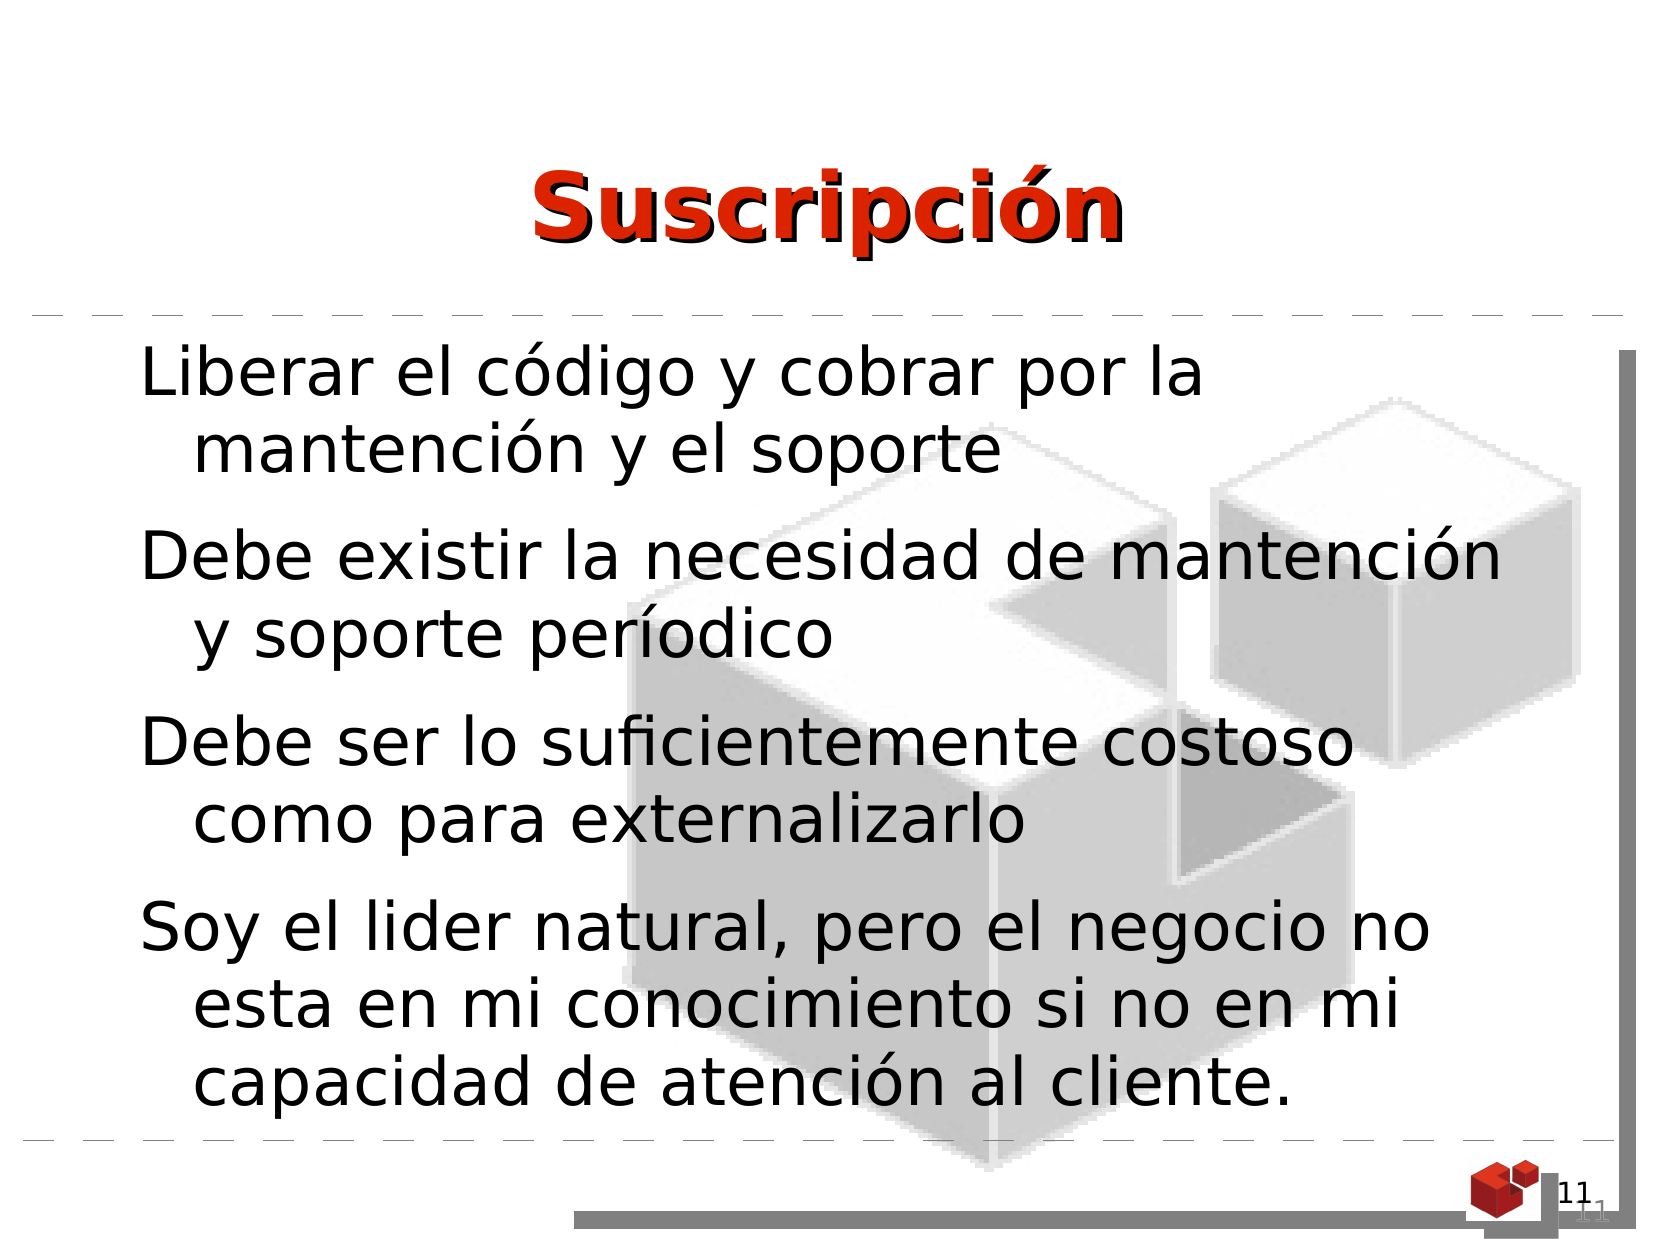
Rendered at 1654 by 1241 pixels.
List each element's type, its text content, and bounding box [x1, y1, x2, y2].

list Liberar el código y cobrar por la mantención y el soporte Debe existir la necesidad de mantención y soporte períodico Debe ser lo suficientemente costoso como para externalizarlo Soy el lider natural, pero el negocio no esta en mi conocimiento si no en mi capacidad de atención al cliente. [121, 332, 1534, 1122]
title Suscripción [121, 102, 1534, 311]
picture [557, 333, 1619, 1221]
